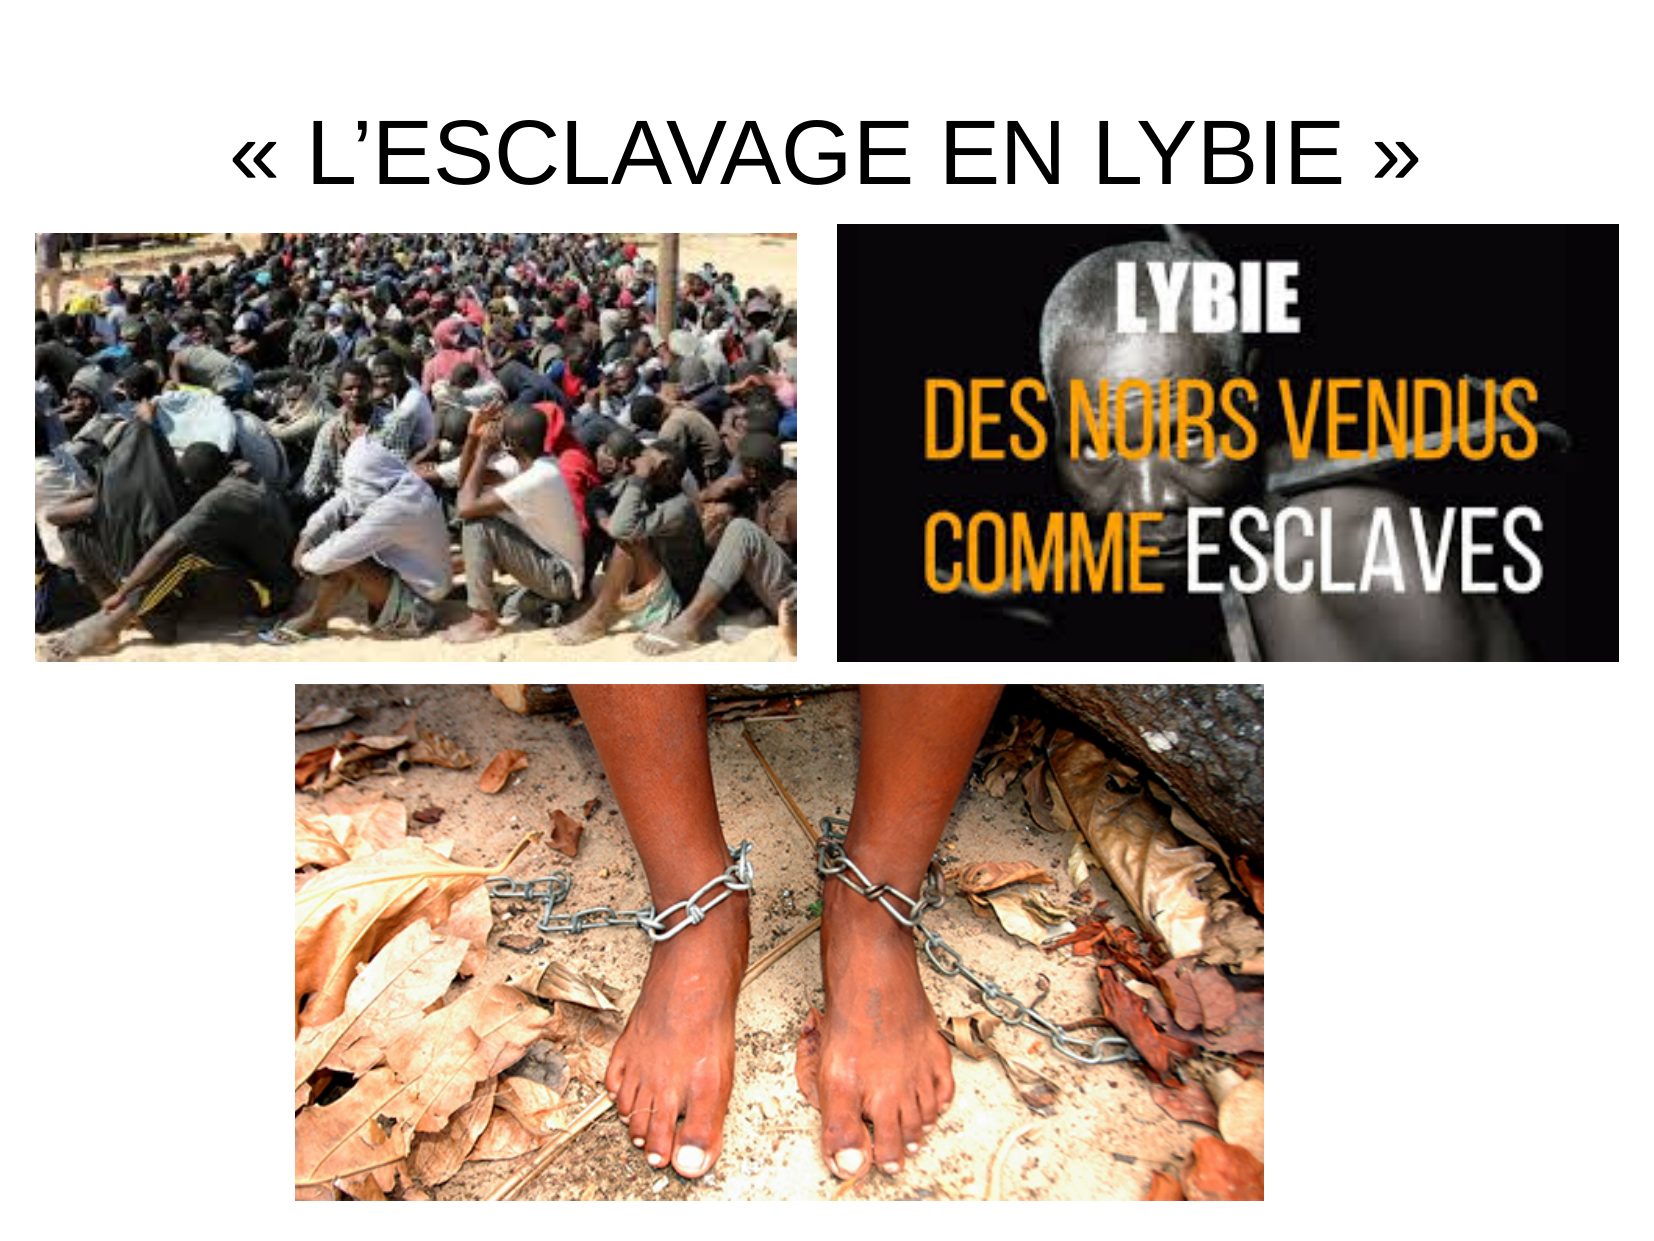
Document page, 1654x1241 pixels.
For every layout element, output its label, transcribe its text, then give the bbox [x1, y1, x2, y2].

picture [35, 233, 797, 662]
title « L’ESCLAVAGE EN LYBIE » [82, 49, 1571, 257]
picture [837, 224, 1619, 662]
picture [295, 684, 1264, 1201]
